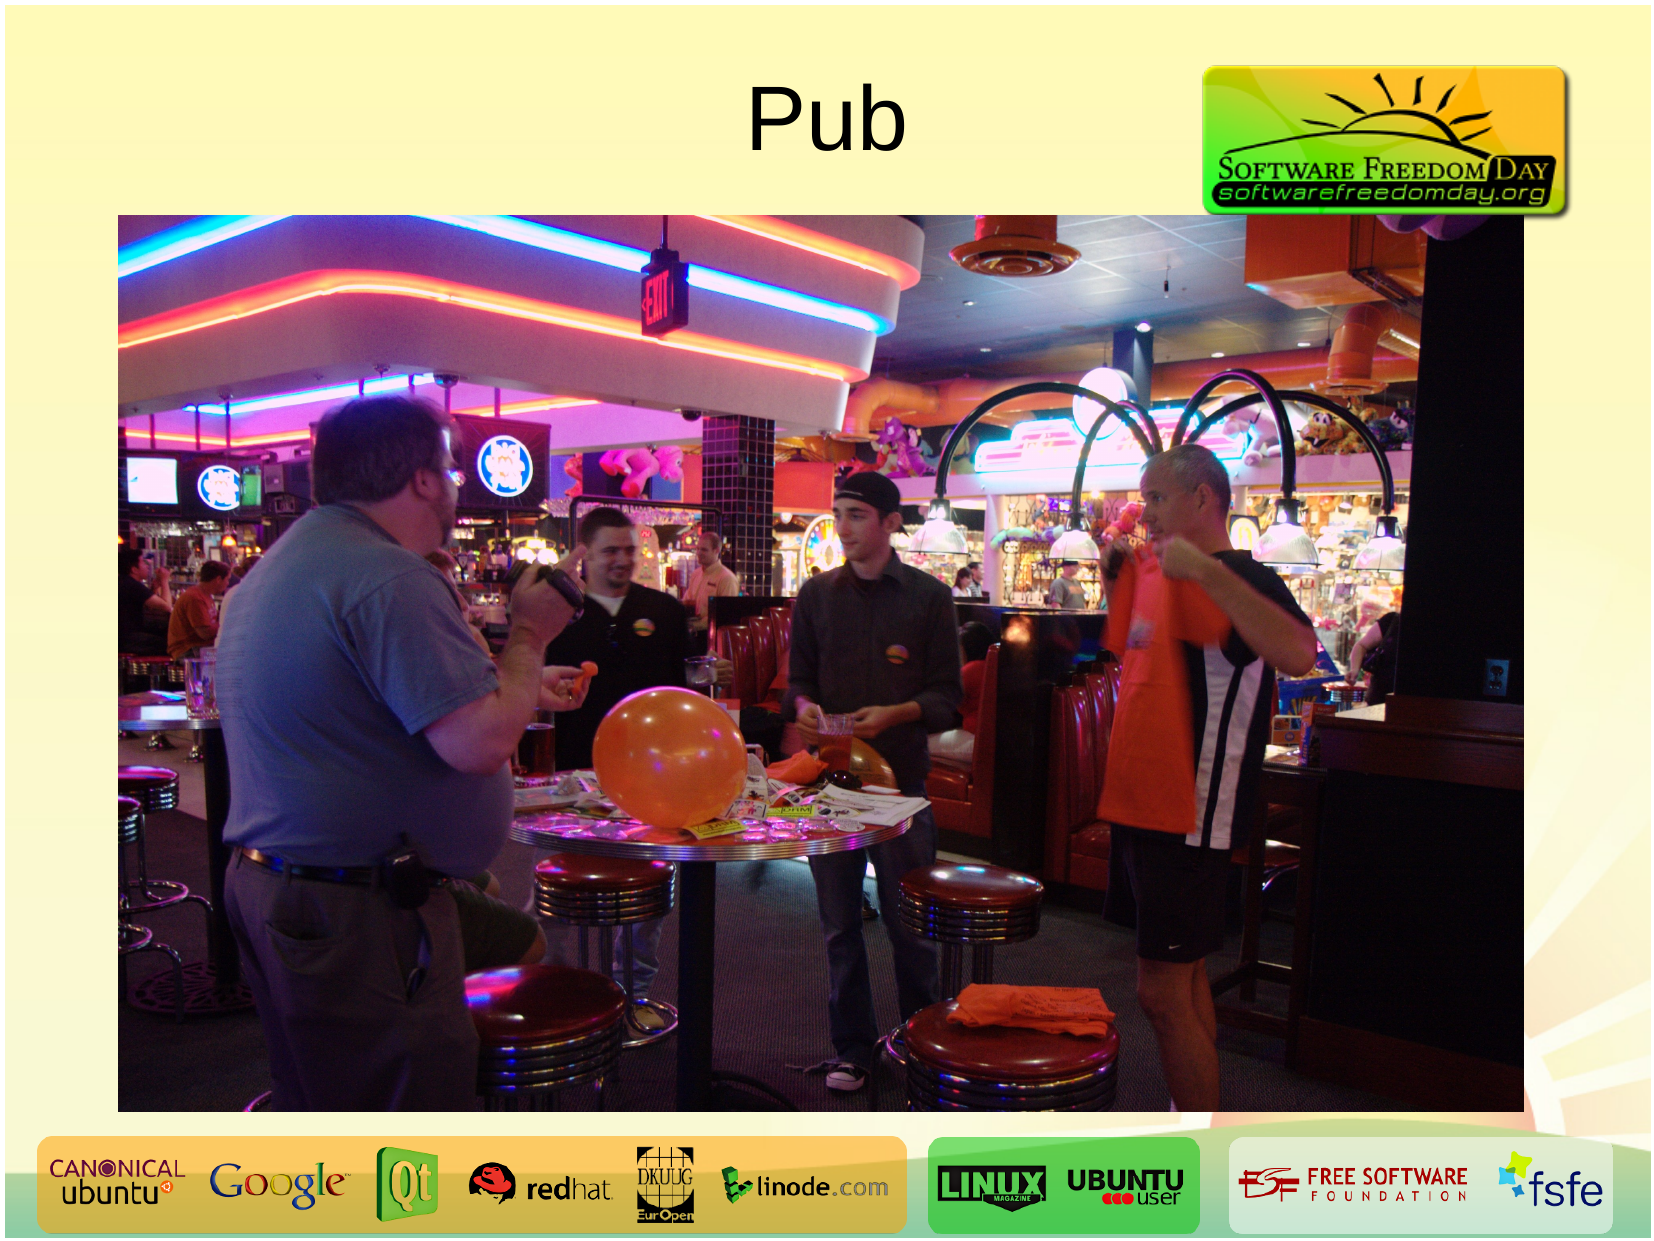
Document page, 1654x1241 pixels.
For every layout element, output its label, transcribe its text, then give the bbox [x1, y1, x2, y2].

picture [5, 5, 1651, 1238]
title Pub [82, 22, 1571, 215]
